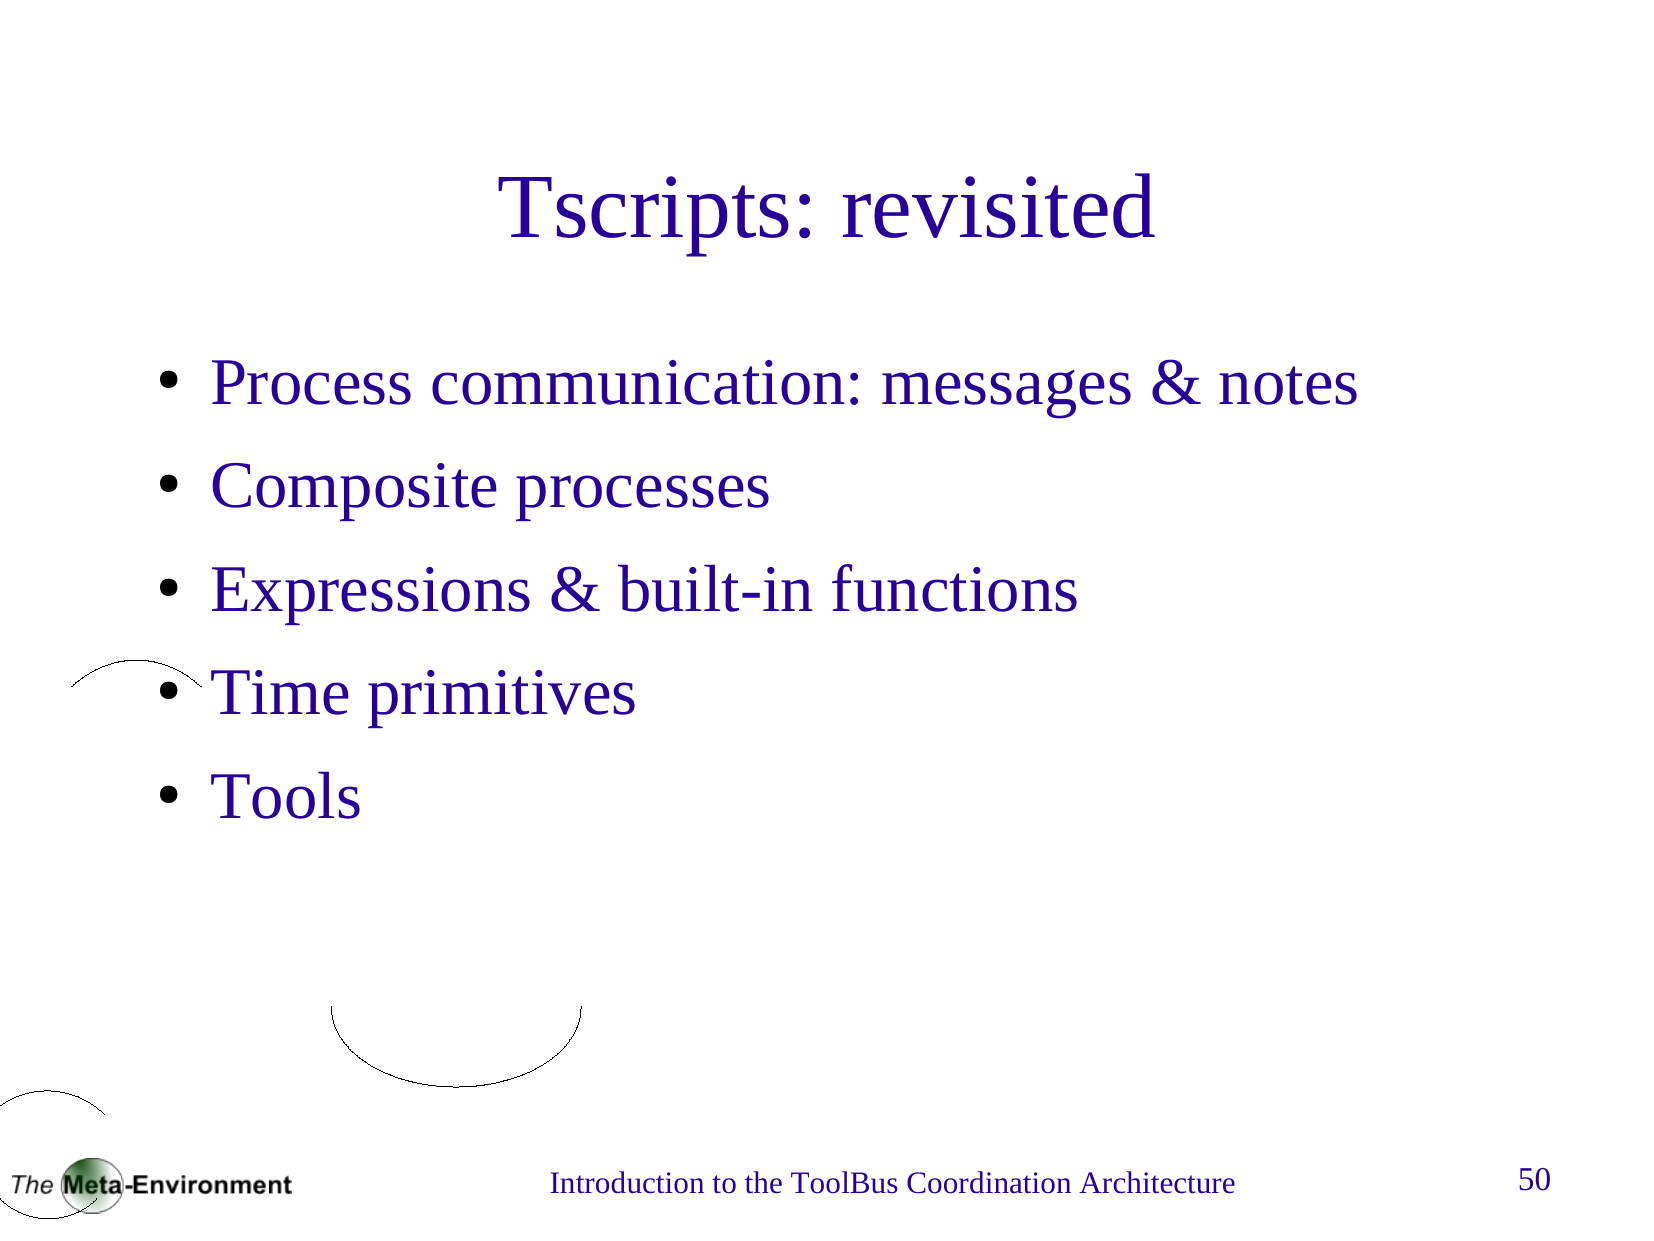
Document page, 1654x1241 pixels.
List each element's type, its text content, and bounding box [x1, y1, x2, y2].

title Tscripts: revisited [121, 102, 1534, 311]
list Process communication: messages & notes Composite processes Expressions & built-in functions Time primitives Tools [121, 344, 1534, 1127]
picture [12, 1158, 292, 1214]
